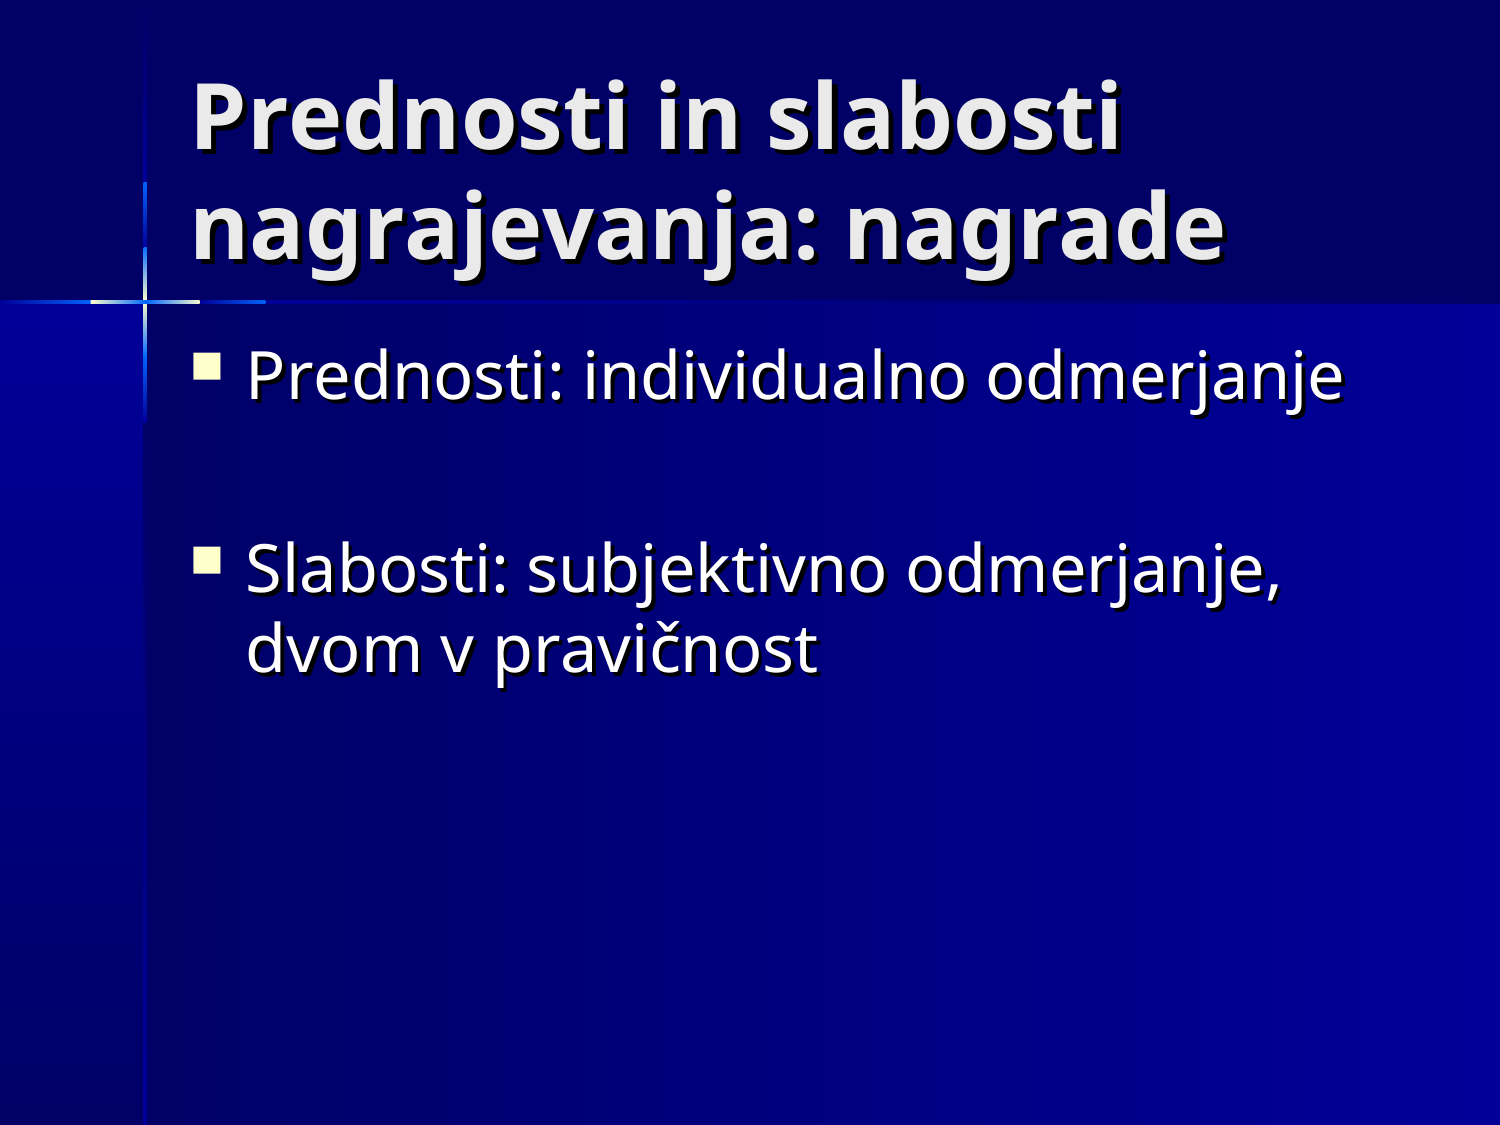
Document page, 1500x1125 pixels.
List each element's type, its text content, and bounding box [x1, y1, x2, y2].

list Prednosti: individualno odmerjanje Slabosti: subjektivno odmerjanje, dvom v pravičnost [174, 324, 1413, 1001]
title Prednosti in slabosti nagrajevanja: nagrade [174, 49, 1413, 286]
